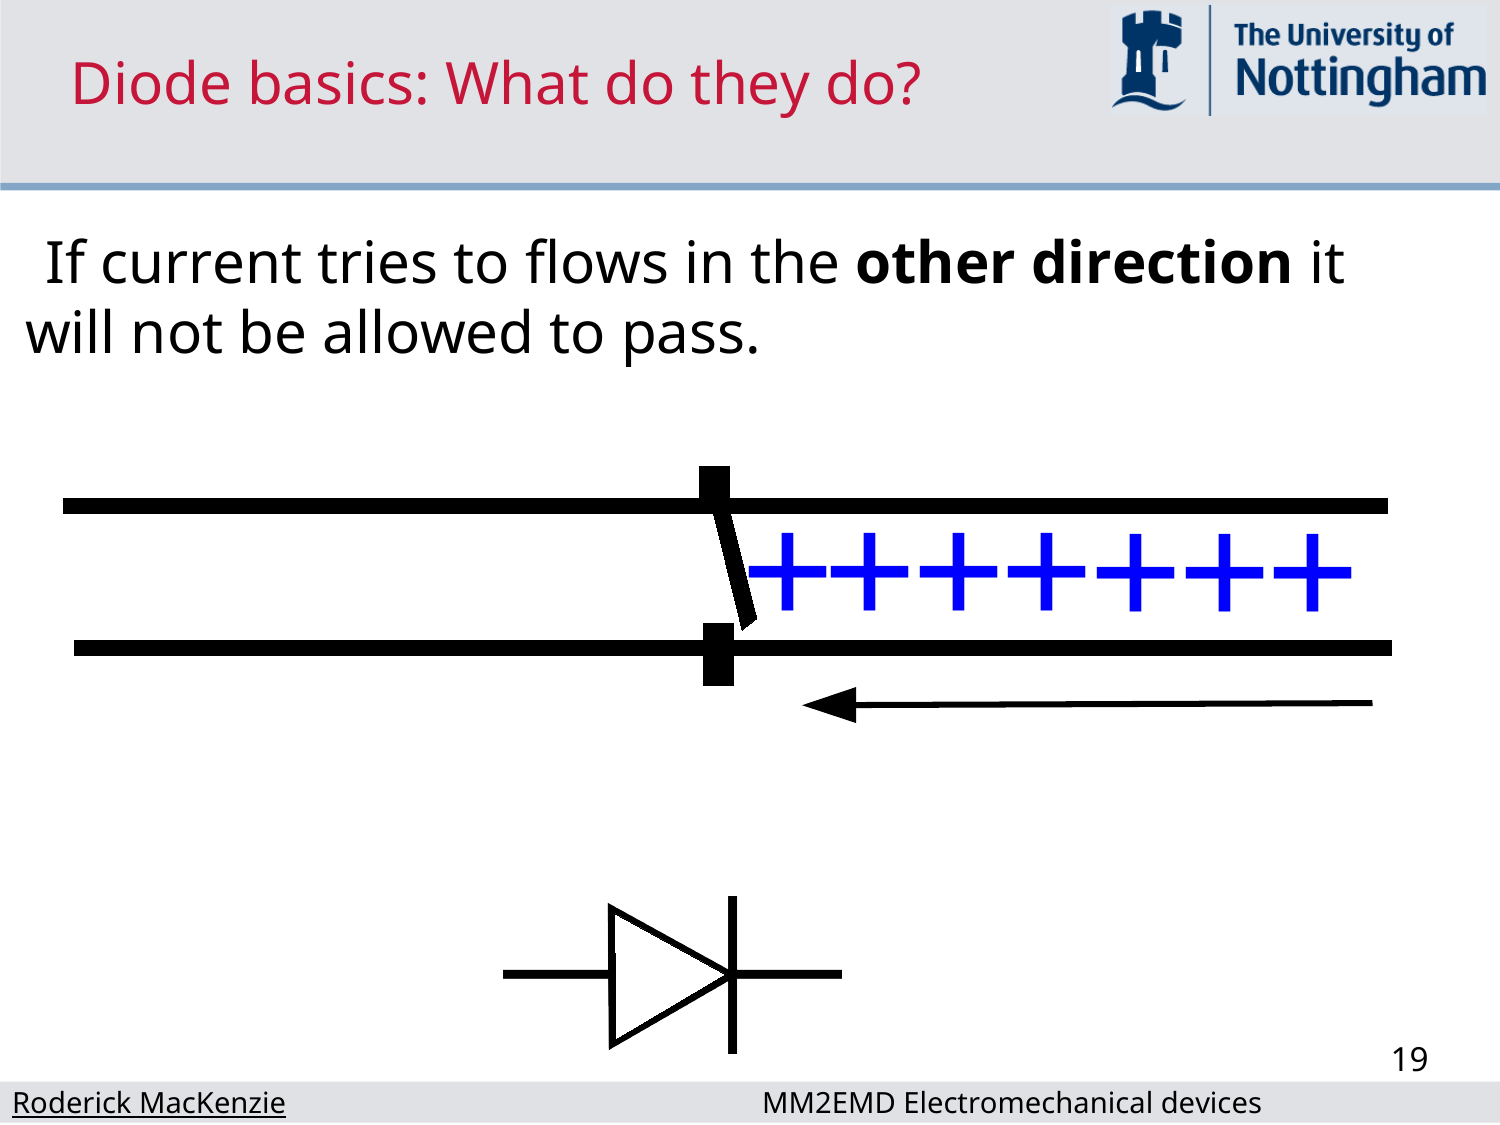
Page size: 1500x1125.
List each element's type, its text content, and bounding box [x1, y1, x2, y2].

picture [503, 896, 842, 1054]
text_box [614, 913, 726, 1040]
picture [1111, 4, 1487, 116]
title Diode basics: What do they do? [56, 6, 1094, 157]
text_box If current tries to flows in the other direction it will not be allowed to pass. [10, 217, 1492, 772]
text_box <number> [1375, 1030, 1500, 1101]
